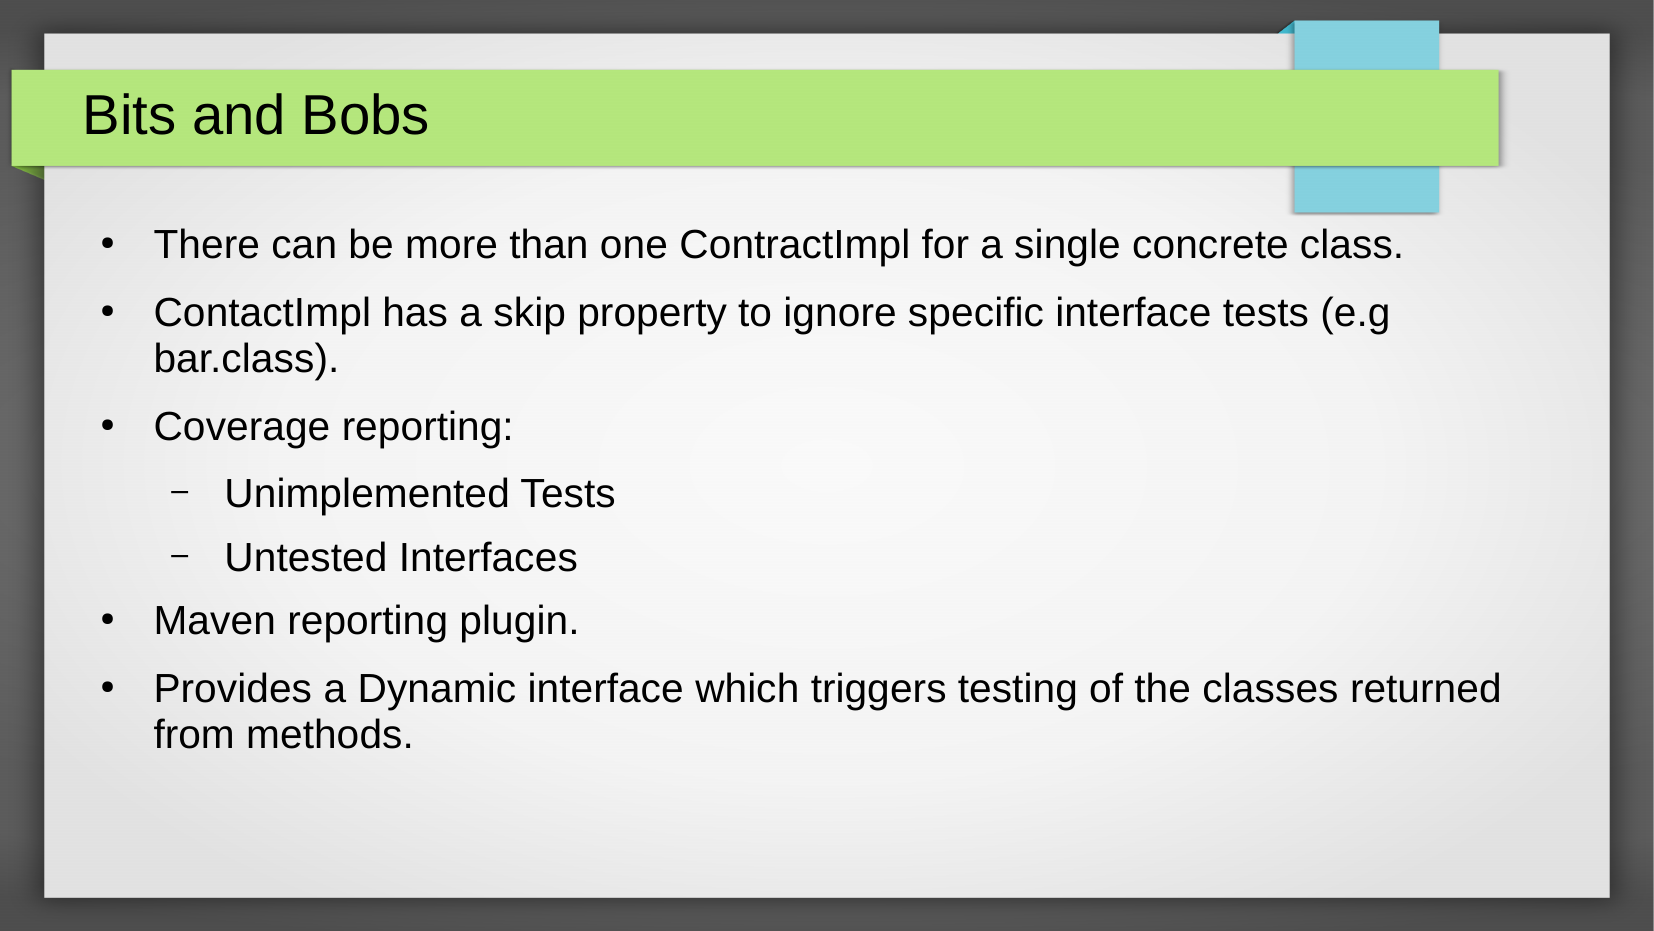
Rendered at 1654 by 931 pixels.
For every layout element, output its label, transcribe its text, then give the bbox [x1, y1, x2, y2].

picture [0, 0, 1654, 931]
list There can be more than one ContractImpl for a single concrete class. ContactImpl has a skip property to ignore specific interface tests (e.g bar.class). Coverage reporting: Unimplemented Tests Untested Interfaces Maven reporting plugin. Provides a Dynamic interface which triggers testing of the classes returned from methods. [82, 221, 1571, 761]
title Bits and Bobs [82, 70, 1264, 160]
